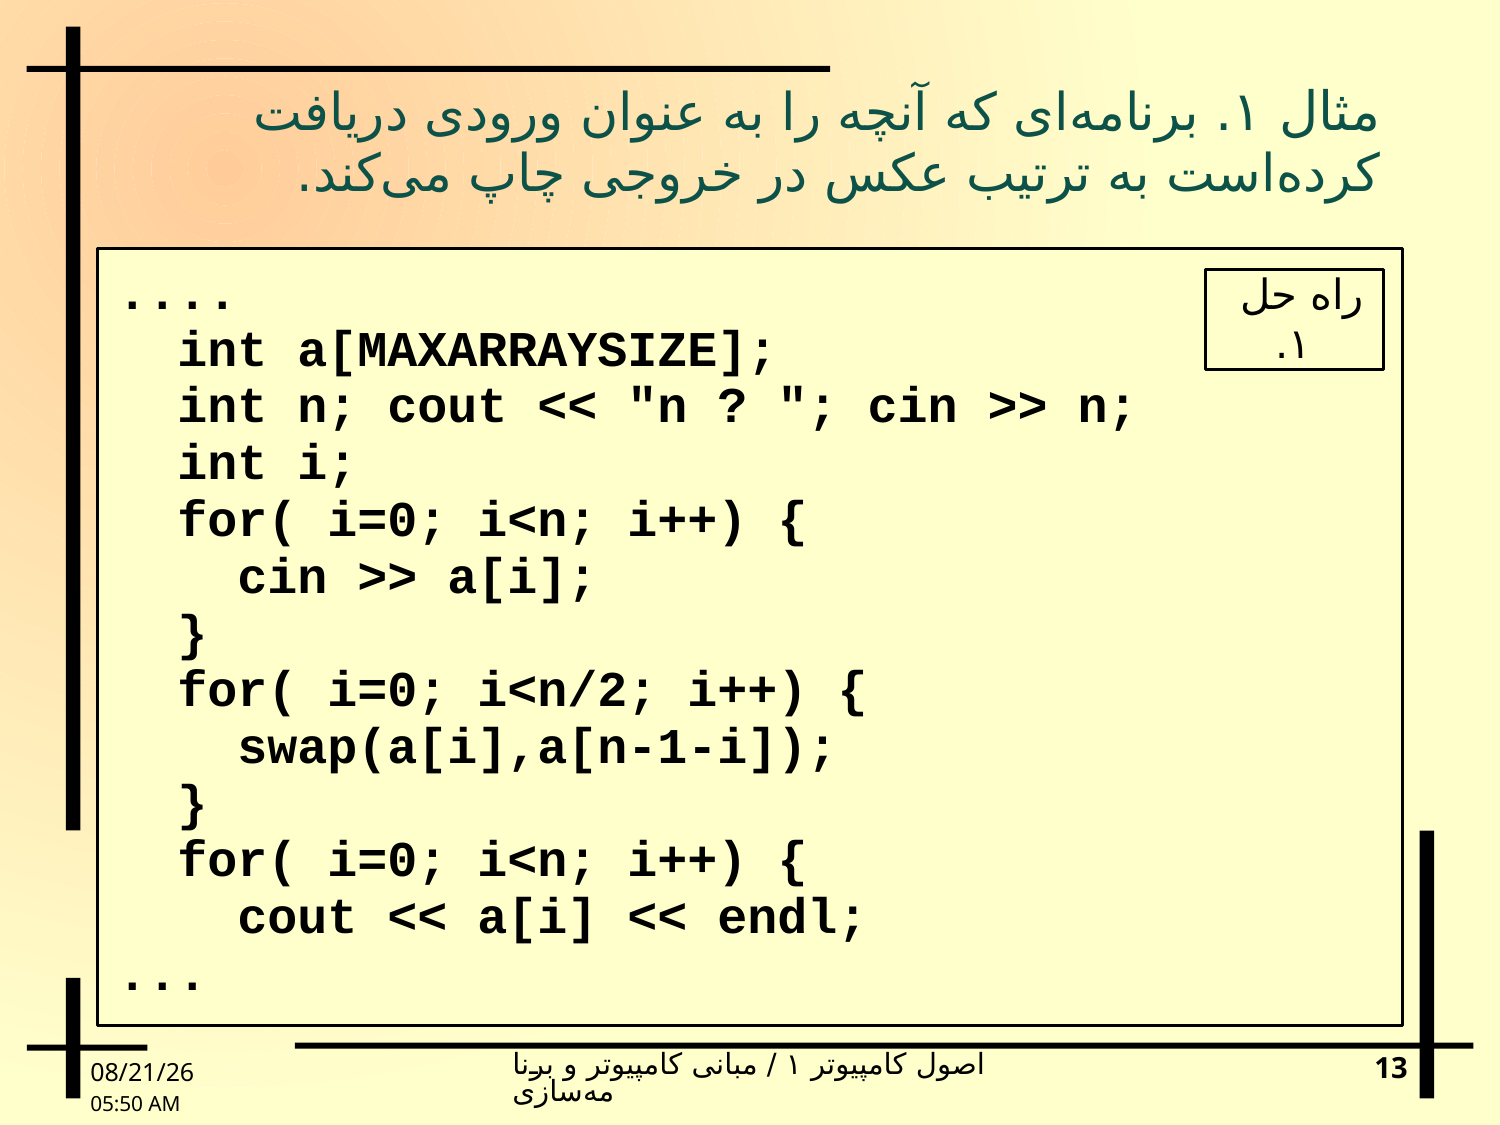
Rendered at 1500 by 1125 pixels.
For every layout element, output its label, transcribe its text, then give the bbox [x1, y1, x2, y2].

list راه حل ۱. [1205, 269, 1384, 341]
list مثال ۱. برنامه‌ای که آنچه را به عنوان ورودی دریافت کرده‌است به ترتیب عکس در خروجی چاپ می‌کند. [82, 80, 1433, 247]
list .... int a[MAXARRAYSIZE]; int n; cout << "n ? "; cin >> n; int i; for( i=0; i<n; i++) { cin >> a[i]; } for( i=0; i<n/2; i++) { swap(a[i],a[n-1-i]); } for( i=0; i<n; i++) { cout << a[i] << endl; ... [97, 248, 1403, 1026]
